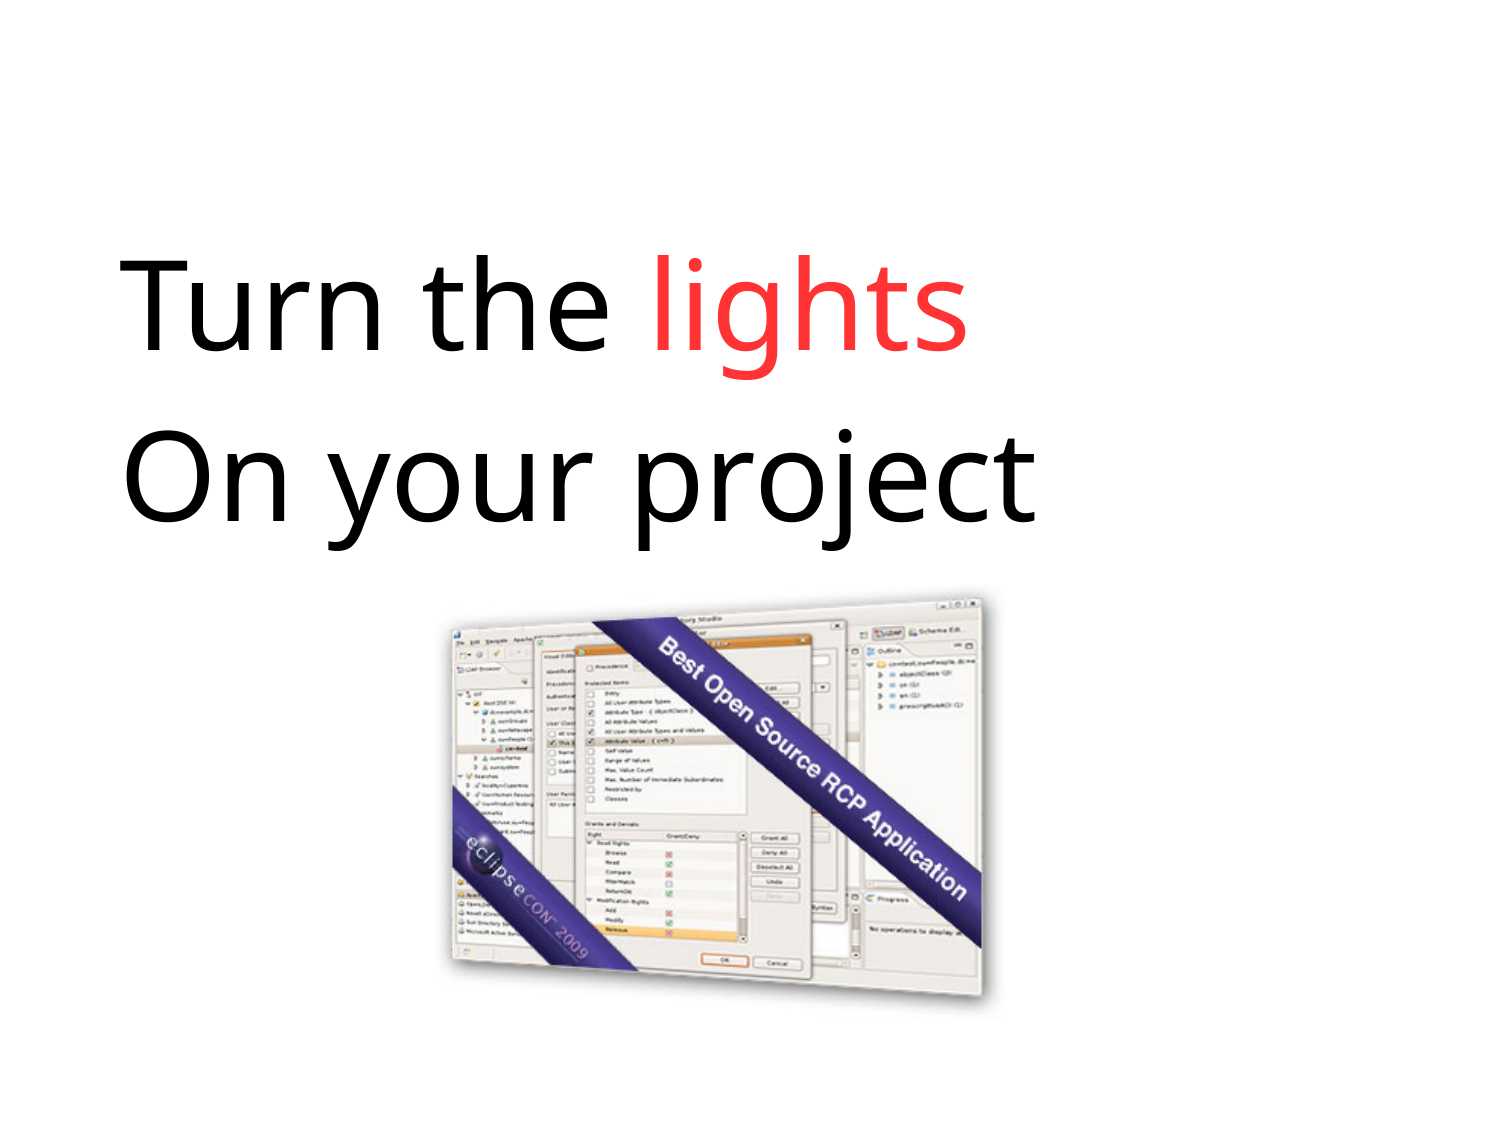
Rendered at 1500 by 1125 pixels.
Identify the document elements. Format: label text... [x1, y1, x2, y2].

picture [433, 584, 1006, 1021]
text_box Turn the lights On your project [105, 209, 1389, 698]
